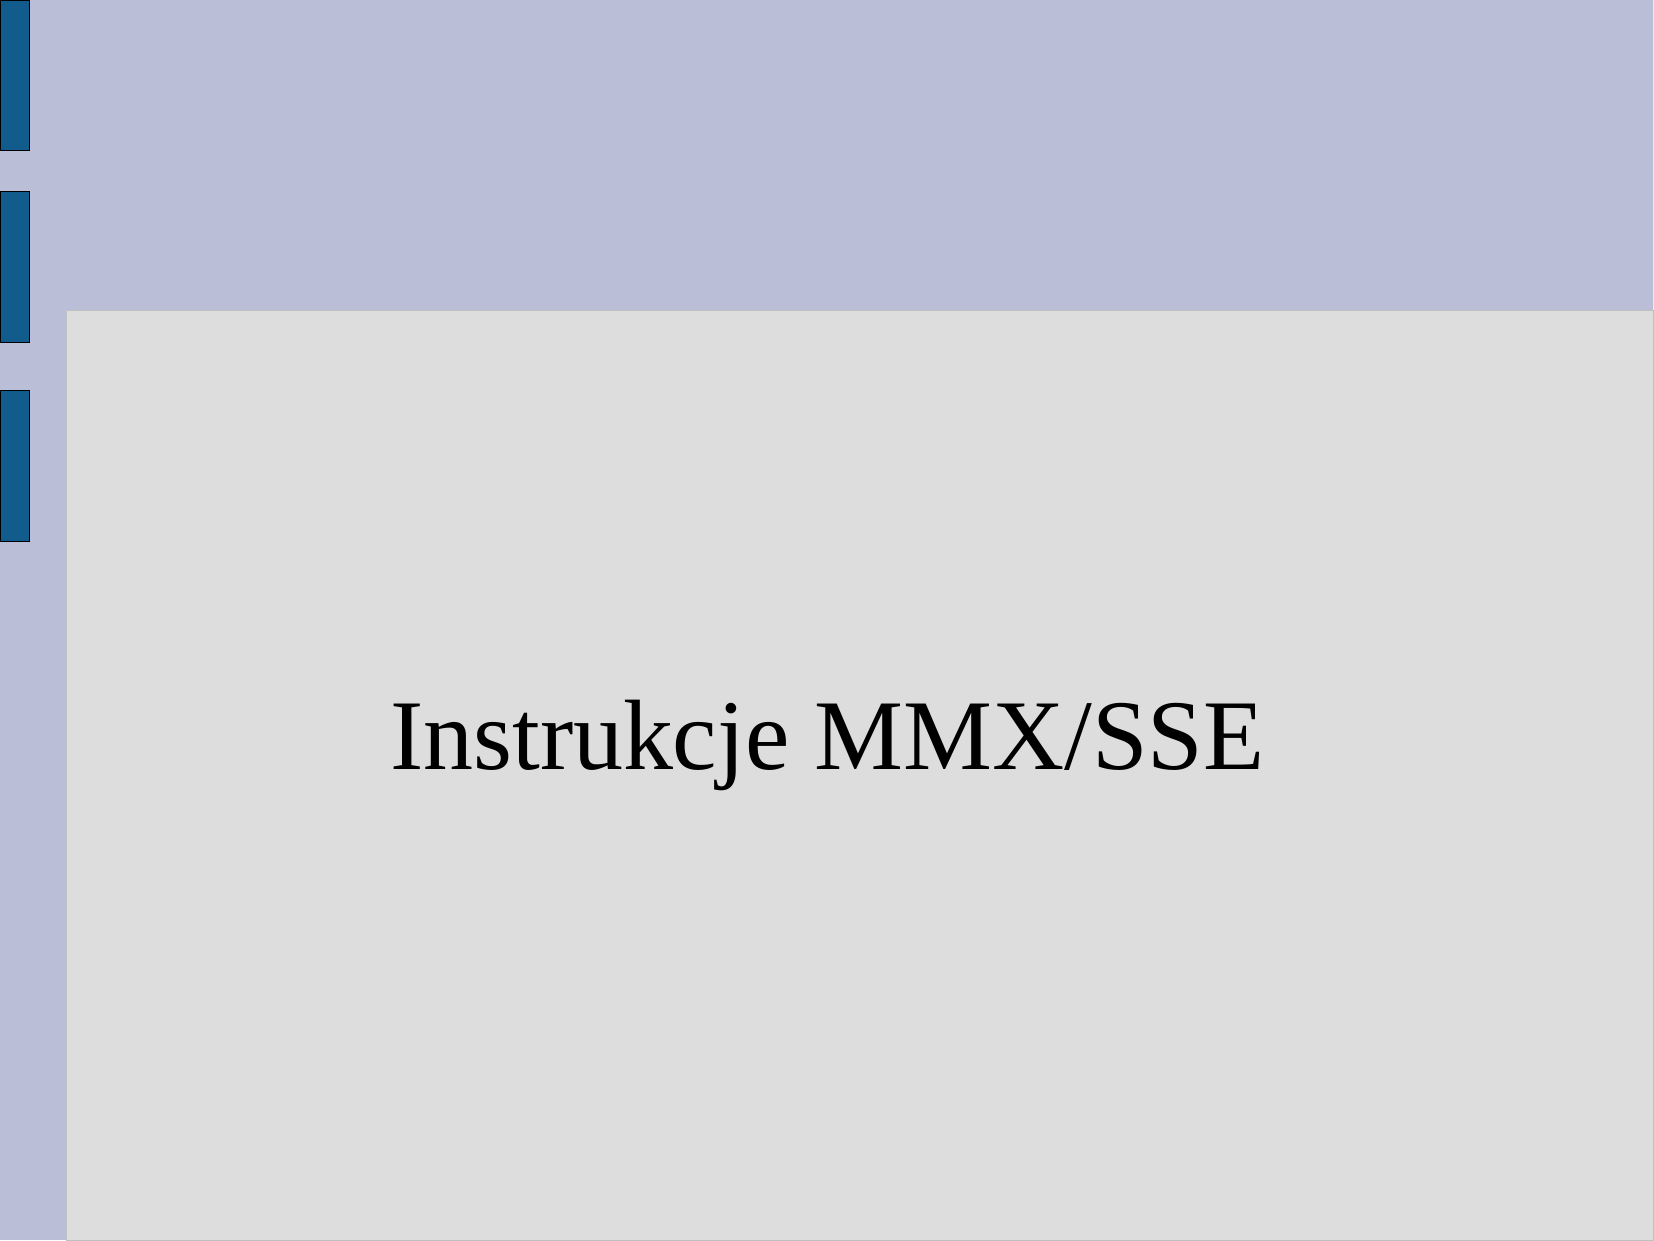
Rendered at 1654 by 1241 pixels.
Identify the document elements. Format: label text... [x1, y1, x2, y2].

subtitle Instrukcje MMX/SSE [121, 344, 1534, 1127]
